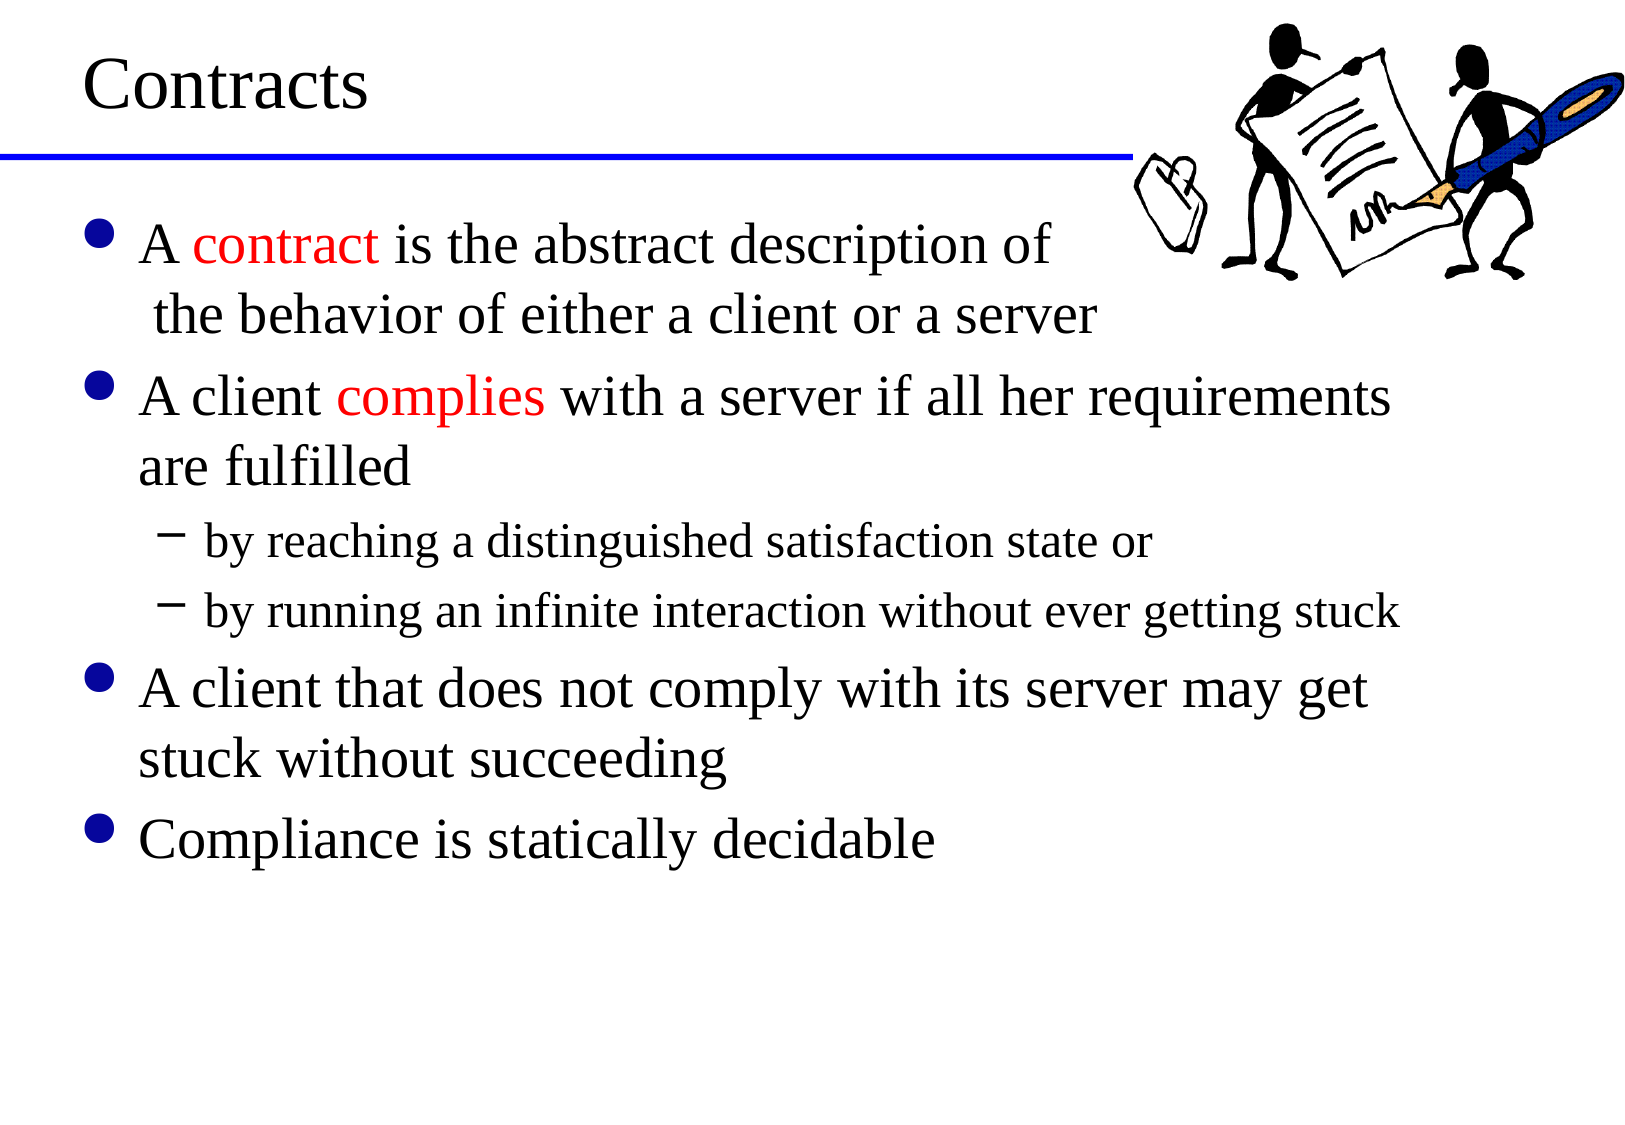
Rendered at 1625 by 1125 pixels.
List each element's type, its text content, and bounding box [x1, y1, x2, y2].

picture [1133, 23, 1625, 281]
list A contract is the abstract description of the behavior of either a client or a server A client complies with a server if all her requirements are fulfilled by reaching a distinguished satisfaction state or by running an infinite interaction without ever getting stuck A client that does not comply with its server may get stuck without succeeding Compliance is statically decidable [67, 198, 1478, 1061]
title Contracts [67, 27, 1133, 131]
